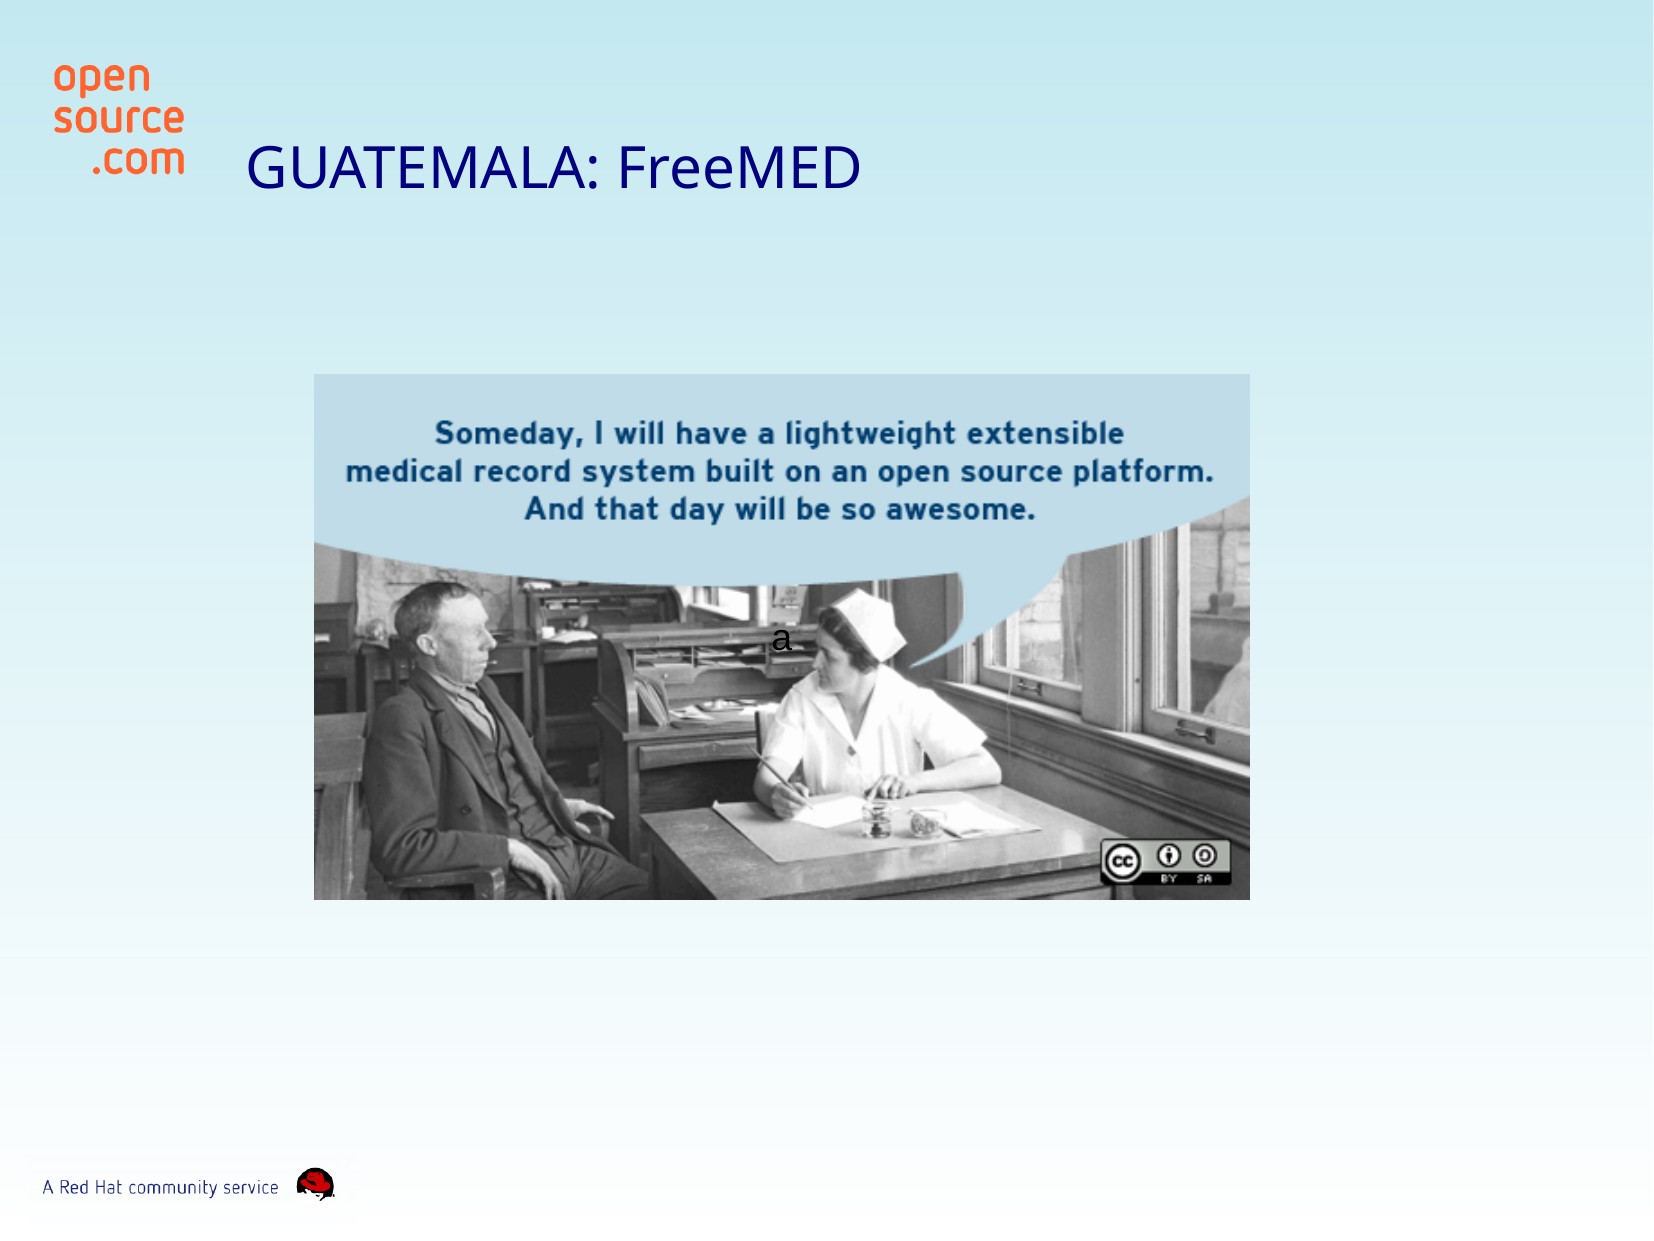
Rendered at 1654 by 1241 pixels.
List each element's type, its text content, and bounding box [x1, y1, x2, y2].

text_box GUATEMALA: FreeMED [230, 118, 1570, 367]
picture [0, 0, 1654, 1241]
